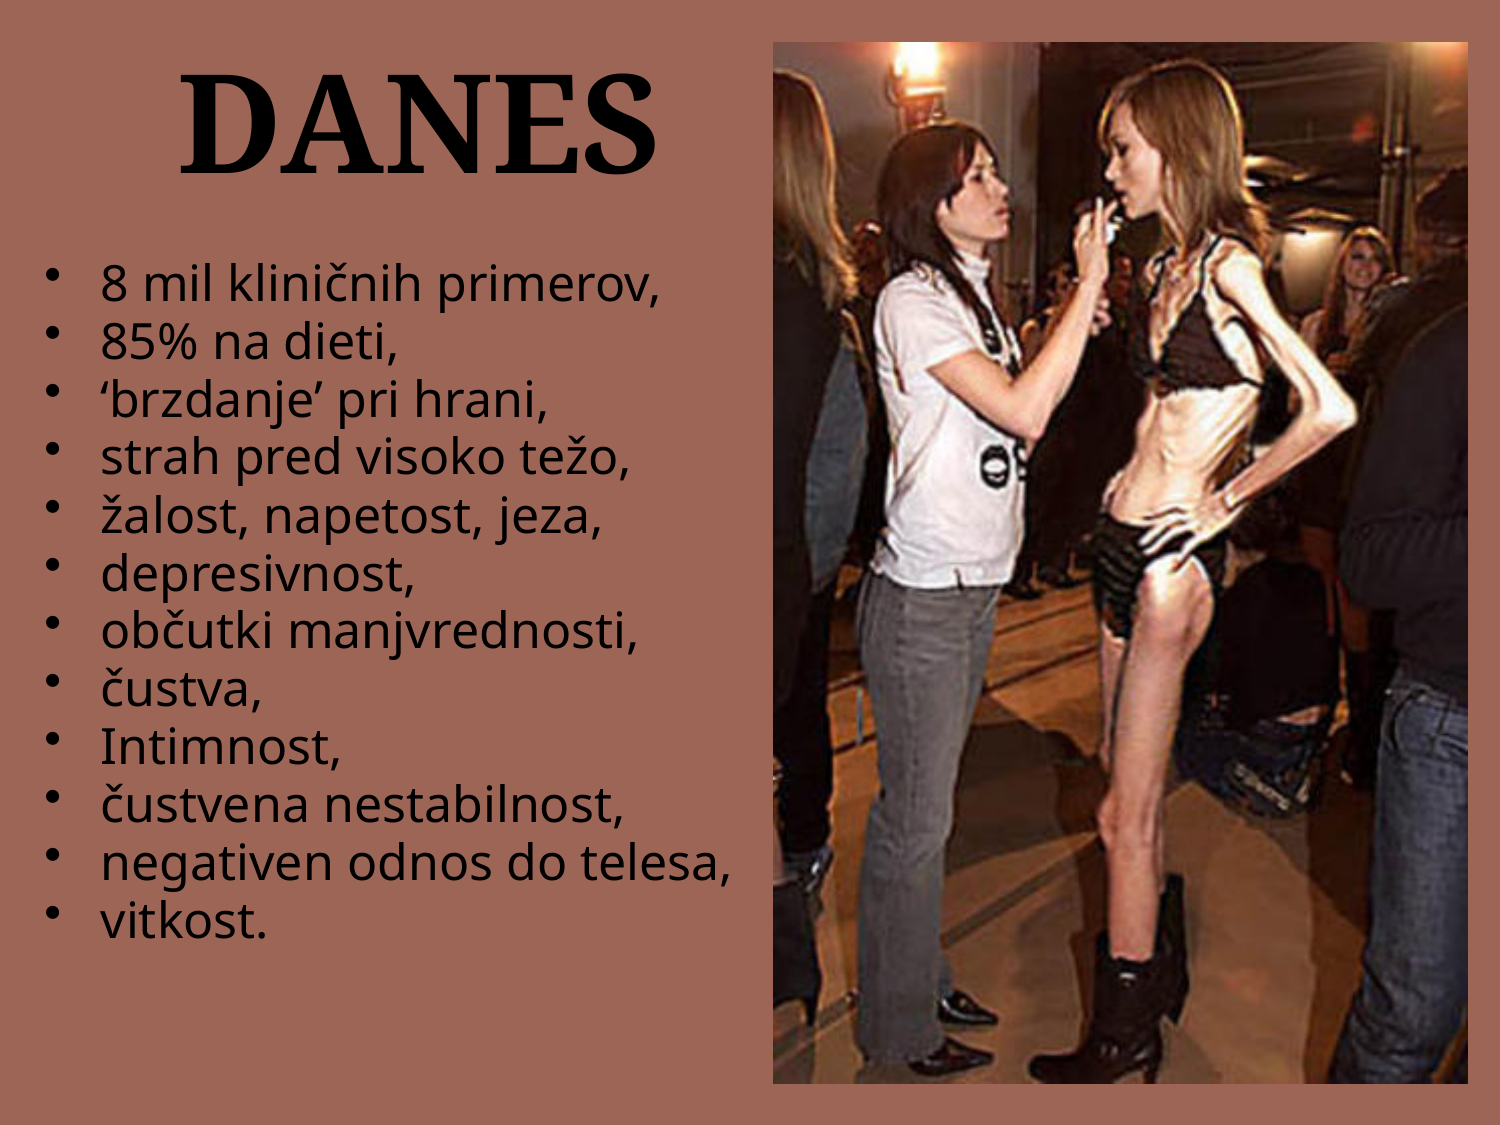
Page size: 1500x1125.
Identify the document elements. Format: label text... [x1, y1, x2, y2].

list 8 mil kliničnih primerov, 85% na dieti, ‘brzdanje’ pri hrani, strah pred visoko težo, žalost, napetost, jeza, depresivnost, občutki manjvrednosti, čustva, Intimnost, čustvena nestabilnost, negativen odnos do telesa, vitkost. [29, 255, 773, 988]
picture [773, 42, 1468, 1084]
title DANES [76, 66, 764, 171]
